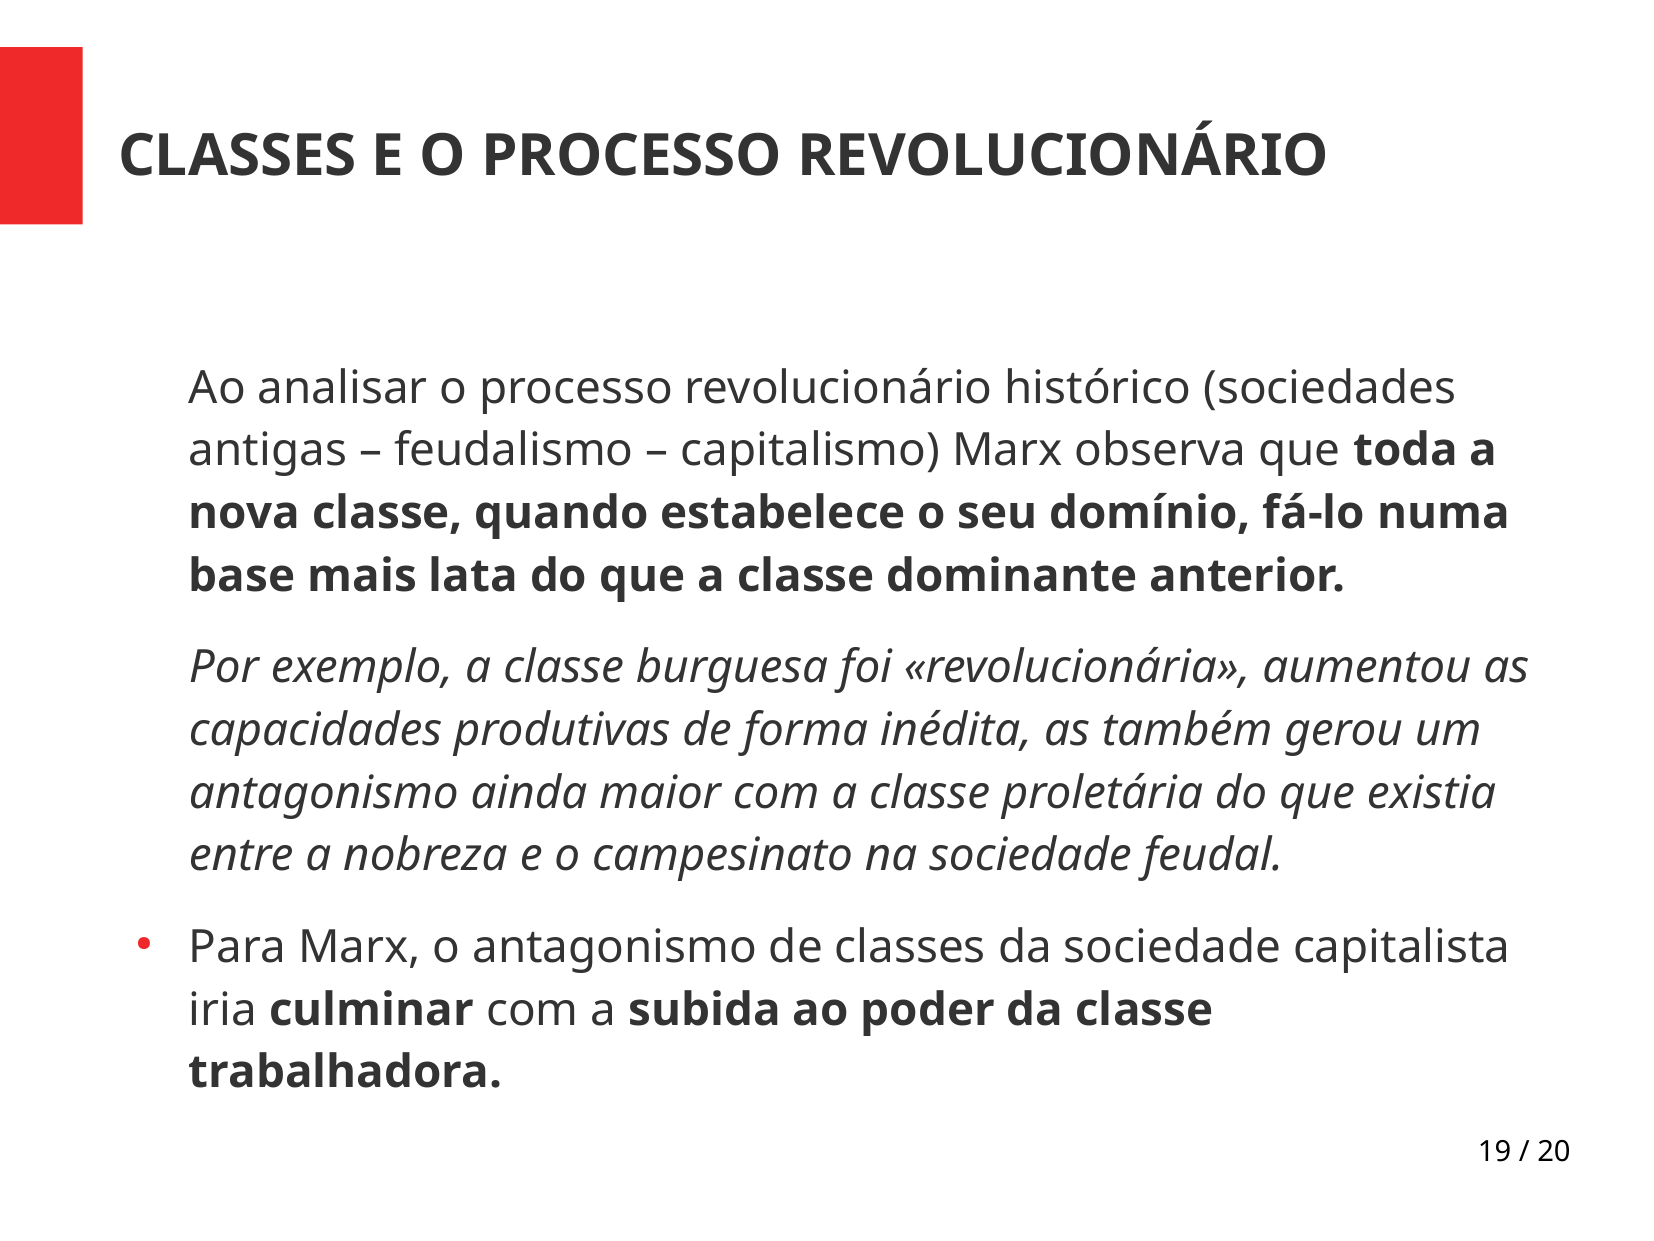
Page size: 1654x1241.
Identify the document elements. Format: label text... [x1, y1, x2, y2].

title CLASSES E O PROCESSO REVOLUCIONÁRIO [118, 49, 1571, 257]
list Ao analisar o processo revolucionário histórico (sociedades antigas – feudalismo – capitalismo) Marx observa que toda a nova classe, quando estabelece o seu domínio, fá-lo numa base mais lata do que a classe dominante anterior. Por exemplo, a classe burguesa foi «revolucionária», aumentou as capacidades produtivas de forma inédita, as também gerou um antagonismo ainda maior com a classe proletária do que existia entre a nobreza e o campesinato na sociedade feudal. Para Marx, o antagonismo de classes da sociedade capitalista iria culminar com a subida ao poder da classe trabalhadora. [118, 354, 1536, 1074]
